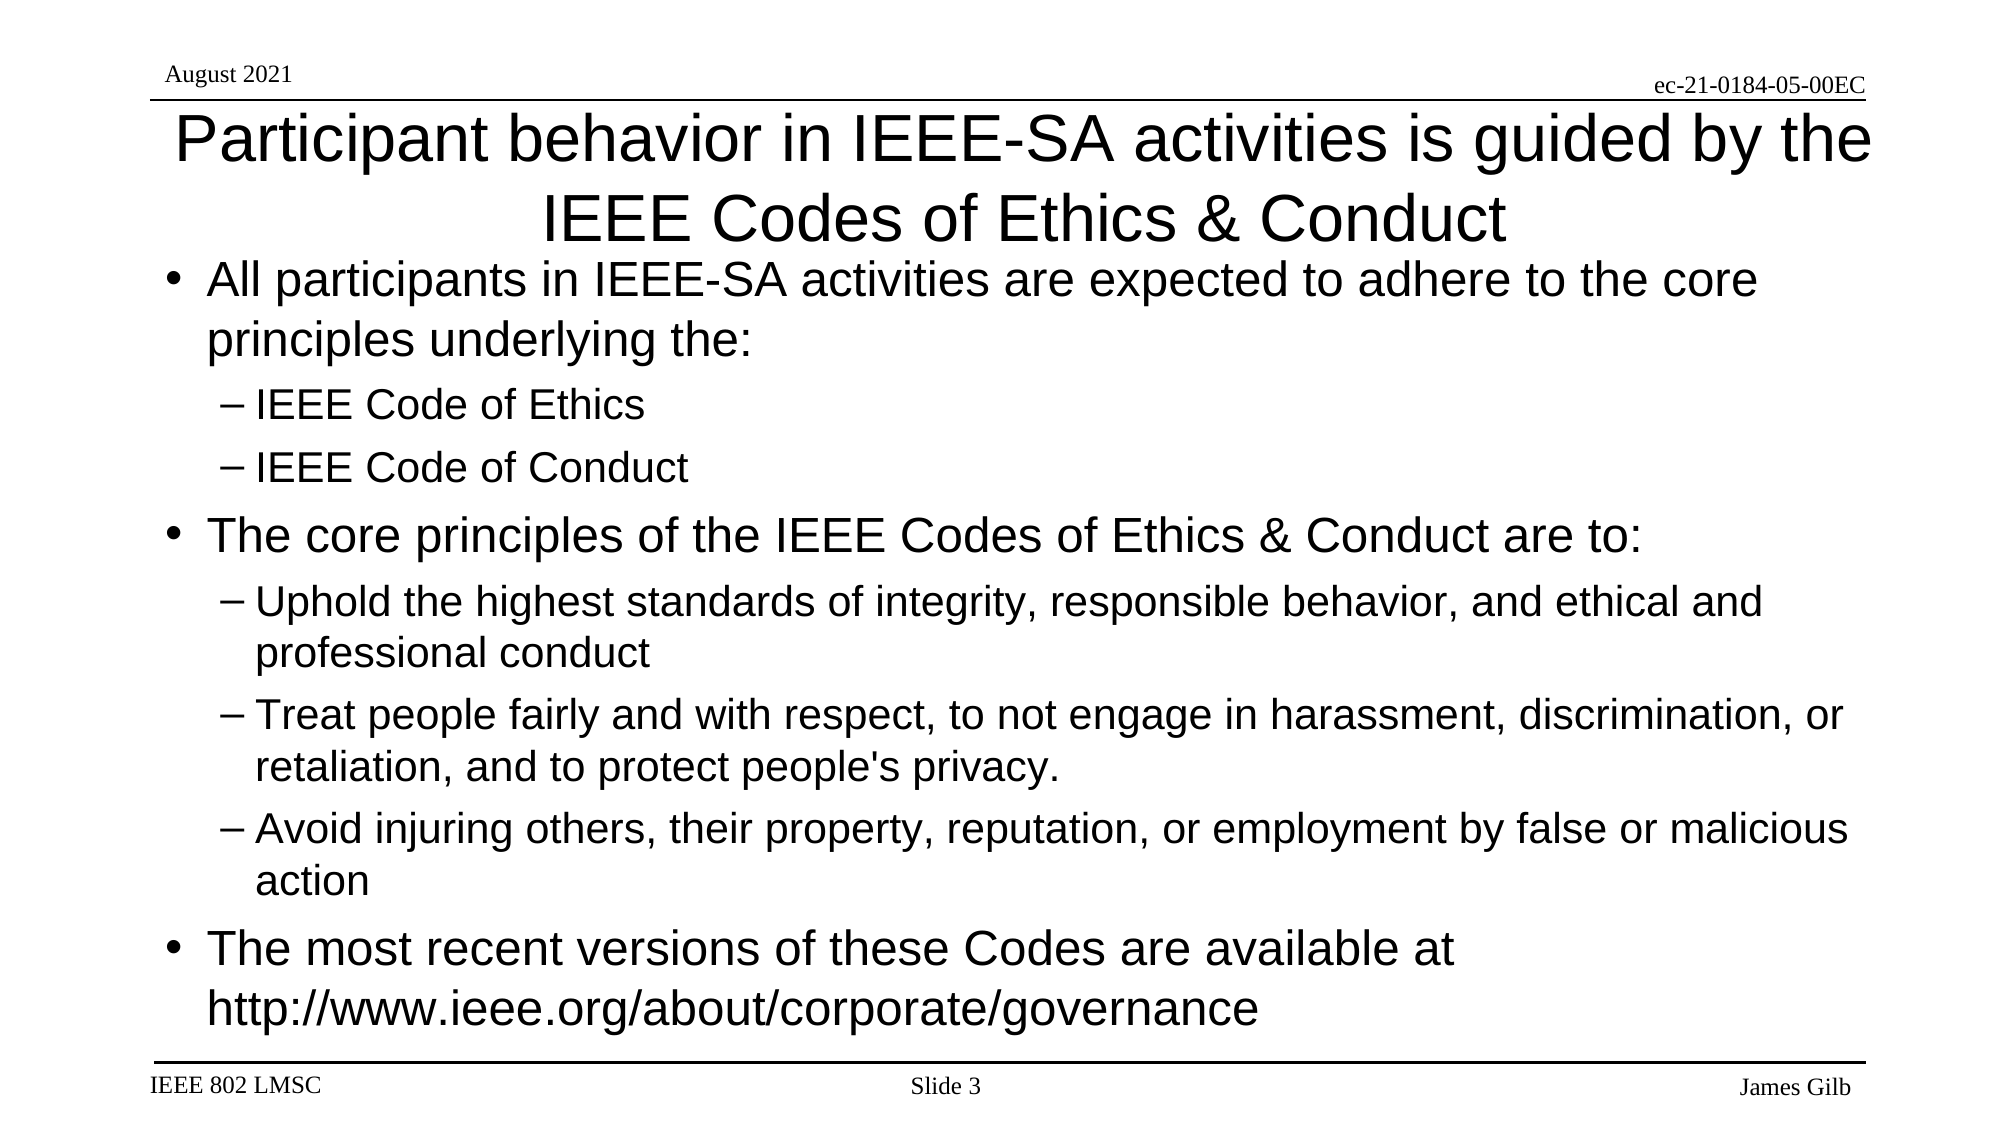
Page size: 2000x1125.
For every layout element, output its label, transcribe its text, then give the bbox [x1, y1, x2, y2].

list All participants in IEEE-SA activities are expected to adhere to the core principles underlying the: IEEE Code of Ethics IEEE Code of Conduct The core principles of the IEEE Codes of Ethics & Conduct are to: Uphold the highest standards of integrity, responsible behavior, and ethical and professional conduct Treat people fairly and with respect, to not engage in harassment, discrimination, or retaliation, and to protect people's privacy. Avoid injuring others, their property, reputation, or employment by false or malicious action The most recent versions of these Codes are available at http://www.ieee.org/about/corporate/governance [149, 239, 1900, 1051]
title Participant behavior in IEEE-SA activities is guided by the IEEE Codes of Ethics & Conduct [149, 87, 1900, 239]
